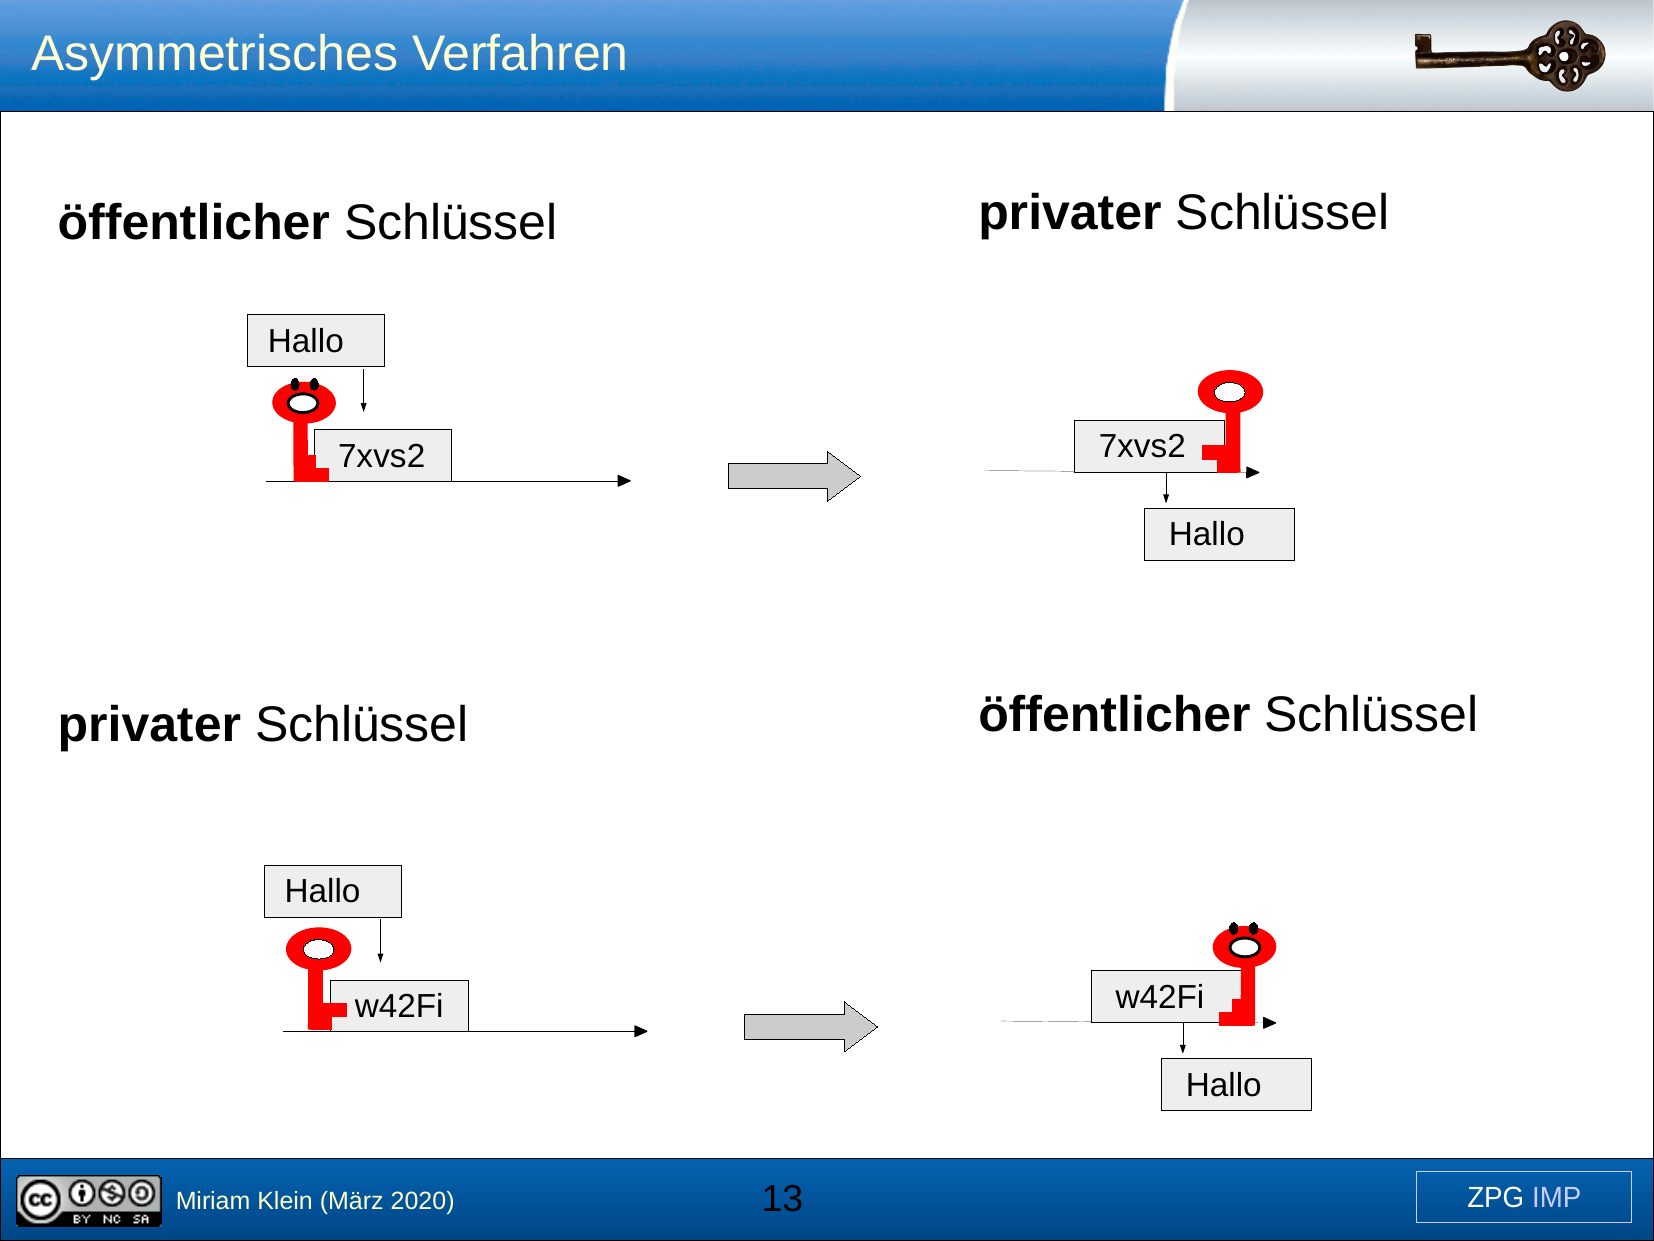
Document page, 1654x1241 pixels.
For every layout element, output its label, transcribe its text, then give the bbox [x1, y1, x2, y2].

text_box [1197, 370, 1264, 473]
text_box [1212, 922, 1277, 1026]
title Asymmetrisches Verfahren [31, 18, 1151, 89]
text_box privater Schlüssel öffentlicher Schlüssel [978, 184, 1560, 804]
text_box Hallo [1161, 1058, 1312, 1111]
text_box [744, 1001, 878, 1052]
text_box Hallo [264, 865, 402, 918]
picture [0, 0, 1654, 111]
text_box öffentlicher Schlüssel privater Schlüssel [57, 194, 662, 1111]
text_box w42Fi [330, 980, 469, 1031]
text_box Hallo [1144, 508, 1295, 561]
text_box [728, 451, 861, 502]
text_box 7xvs2 [1074, 420, 1225, 473]
text_box w42Fi [1091, 970, 1240, 1023]
picture [16, 1175, 162, 1227]
text_box [272, 378, 336, 482]
text_box [285, 927, 352, 1030]
